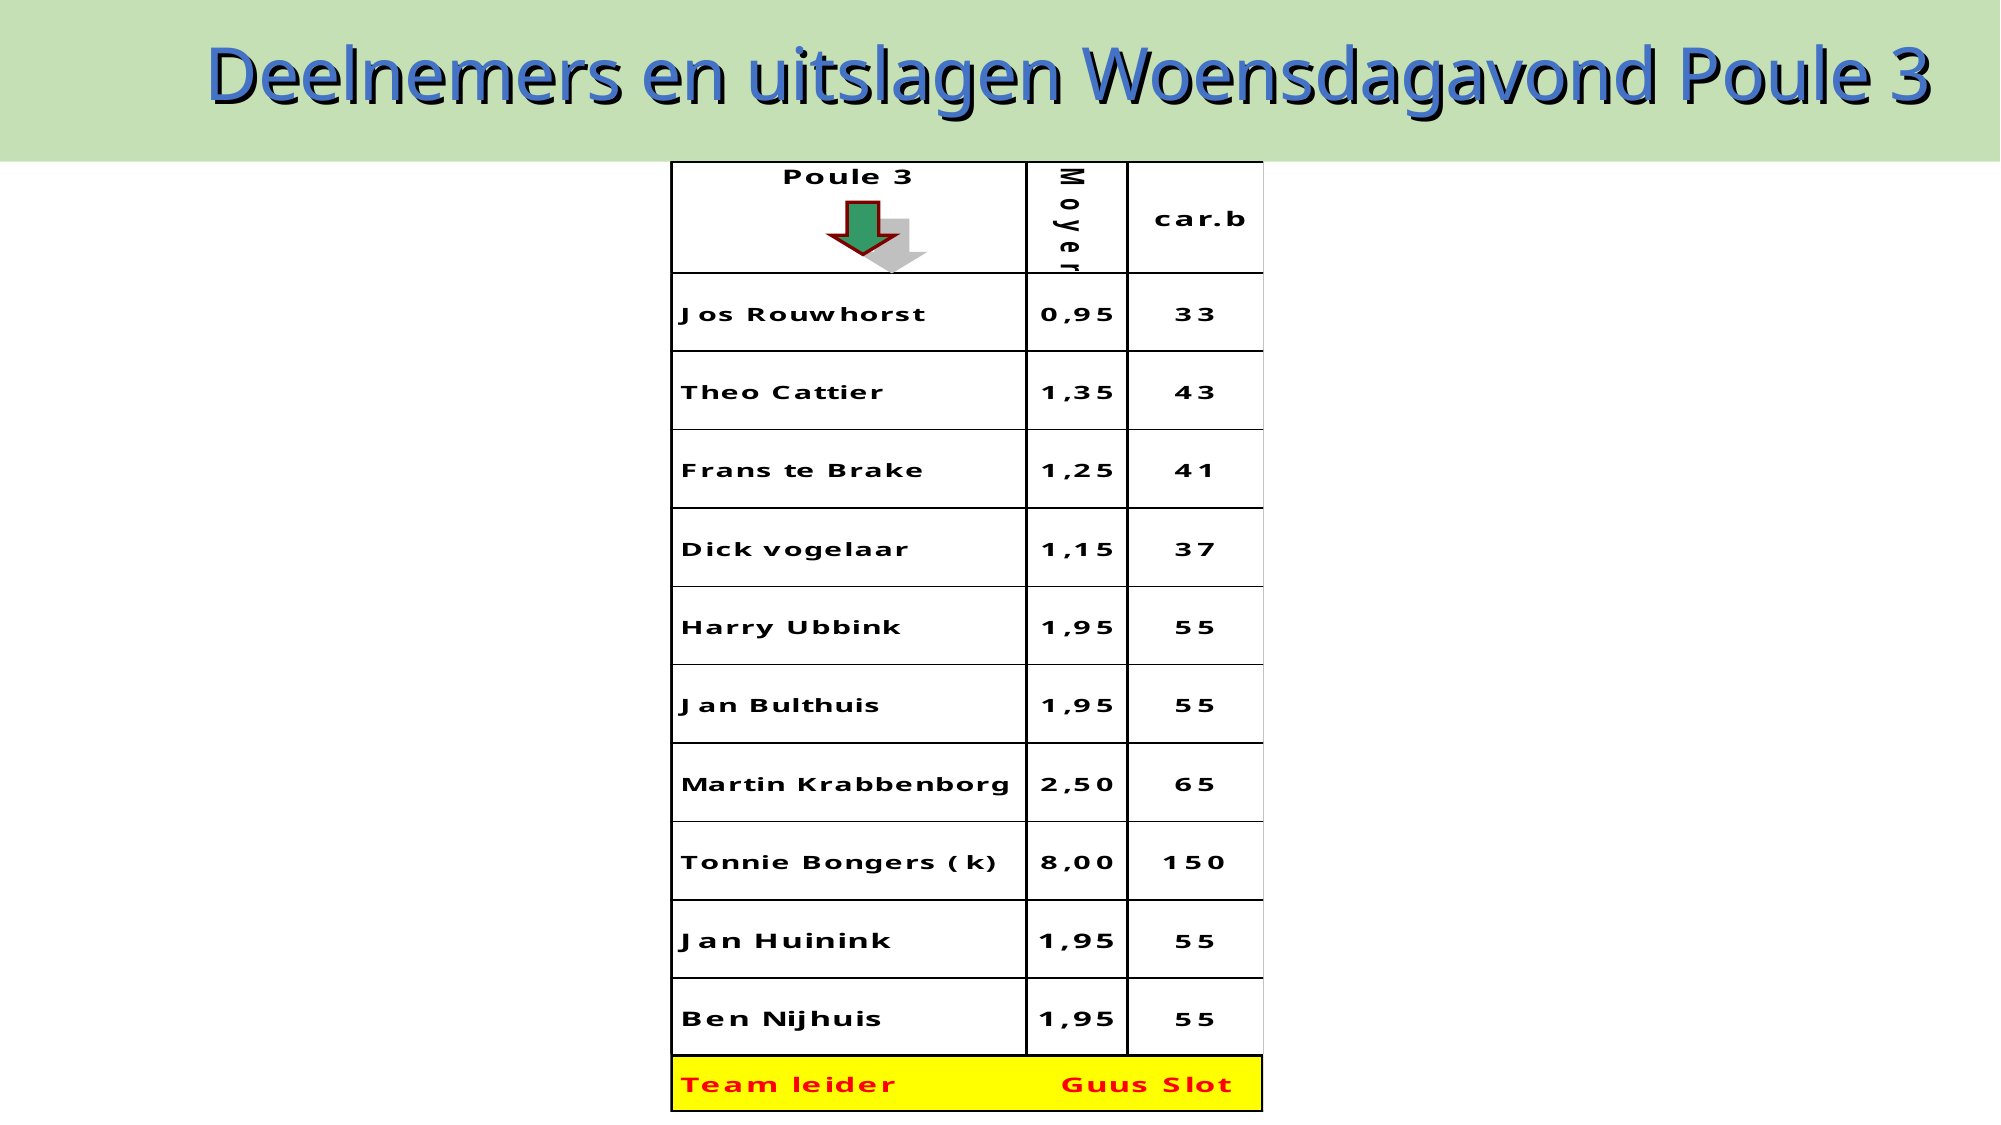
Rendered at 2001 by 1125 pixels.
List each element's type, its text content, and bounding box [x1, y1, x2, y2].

picture [670, 161, 1266, 1113]
title Deelnemers en uitslagen Woensdagavond Poule 3 [0, 0, 2000, 162]
